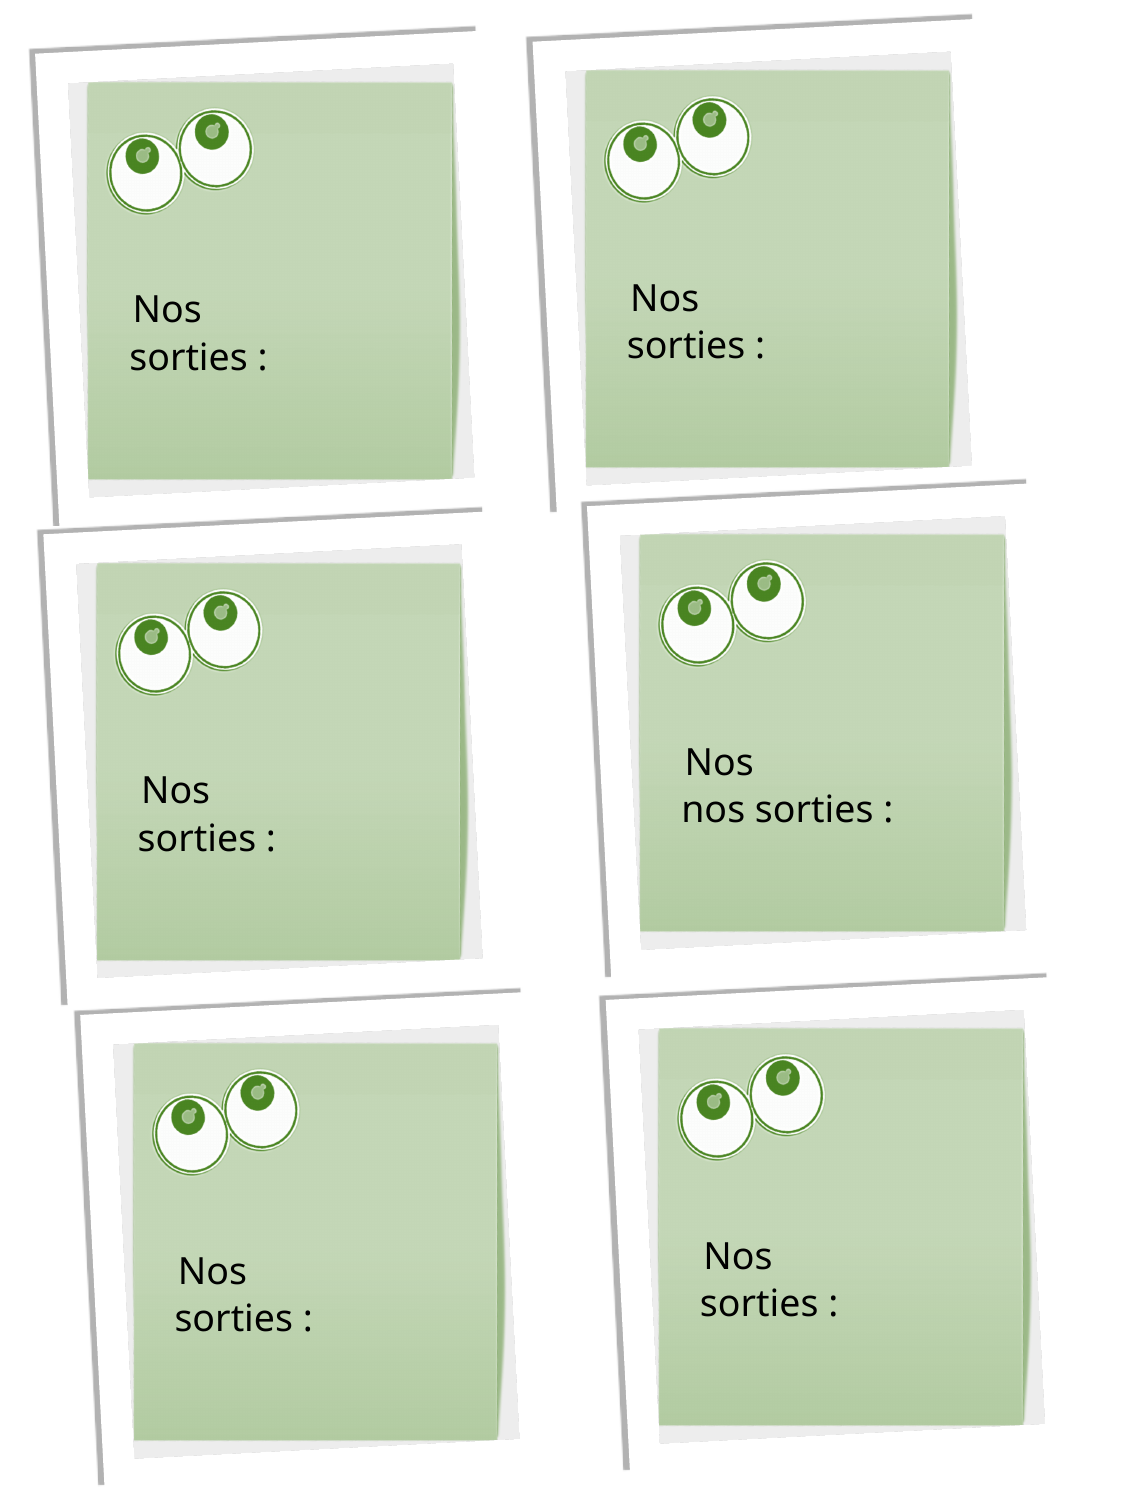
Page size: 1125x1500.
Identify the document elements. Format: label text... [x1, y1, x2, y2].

text_box Nos sorties : [150, 1227, 328, 1347]
text_box Nos sorties : [675, 1212, 854, 1332]
text_box Nos sorties : [602, 254, 781, 374]
picture [619, 516, 1027, 951]
picture [67, 63, 475, 498]
text_box Nos sorties : [113, 746, 291, 866]
picture [76, 544, 483, 979]
picture [565, 51, 972, 486]
picture [113, 1024, 520, 1459]
text_box Nos nos sorties : [657, 718, 909, 838]
picture [638, 1009, 1046, 1444]
text_box Nos sorties : [105, 265, 283, 386]
